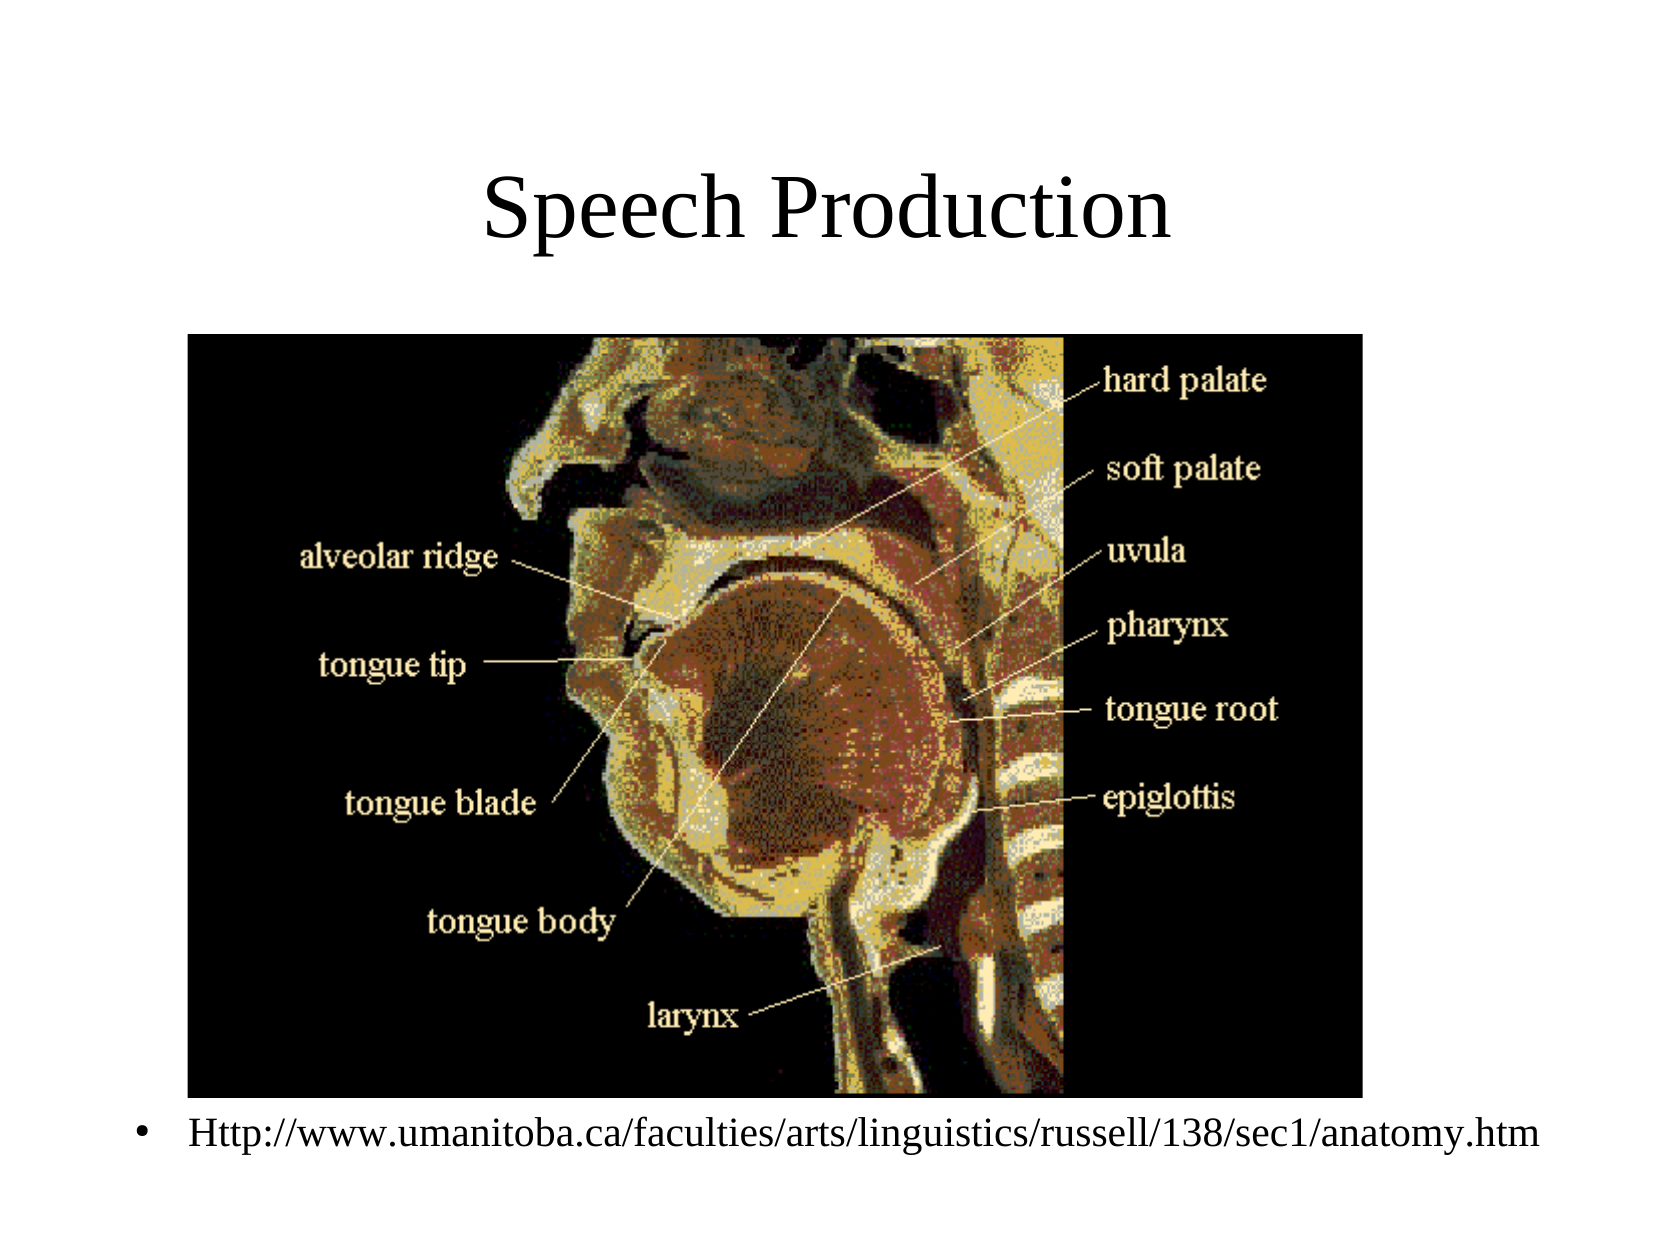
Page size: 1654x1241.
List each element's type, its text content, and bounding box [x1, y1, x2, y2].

chart [187, 334, 1363, 1098]
title Speech Production [121, 102, 1534, 311]
list Http://www.umanitoba.ca/faculties/arts/linguistics/russell/138/sec1/anatomy.htm [117, 1109, 1581, 1188]
